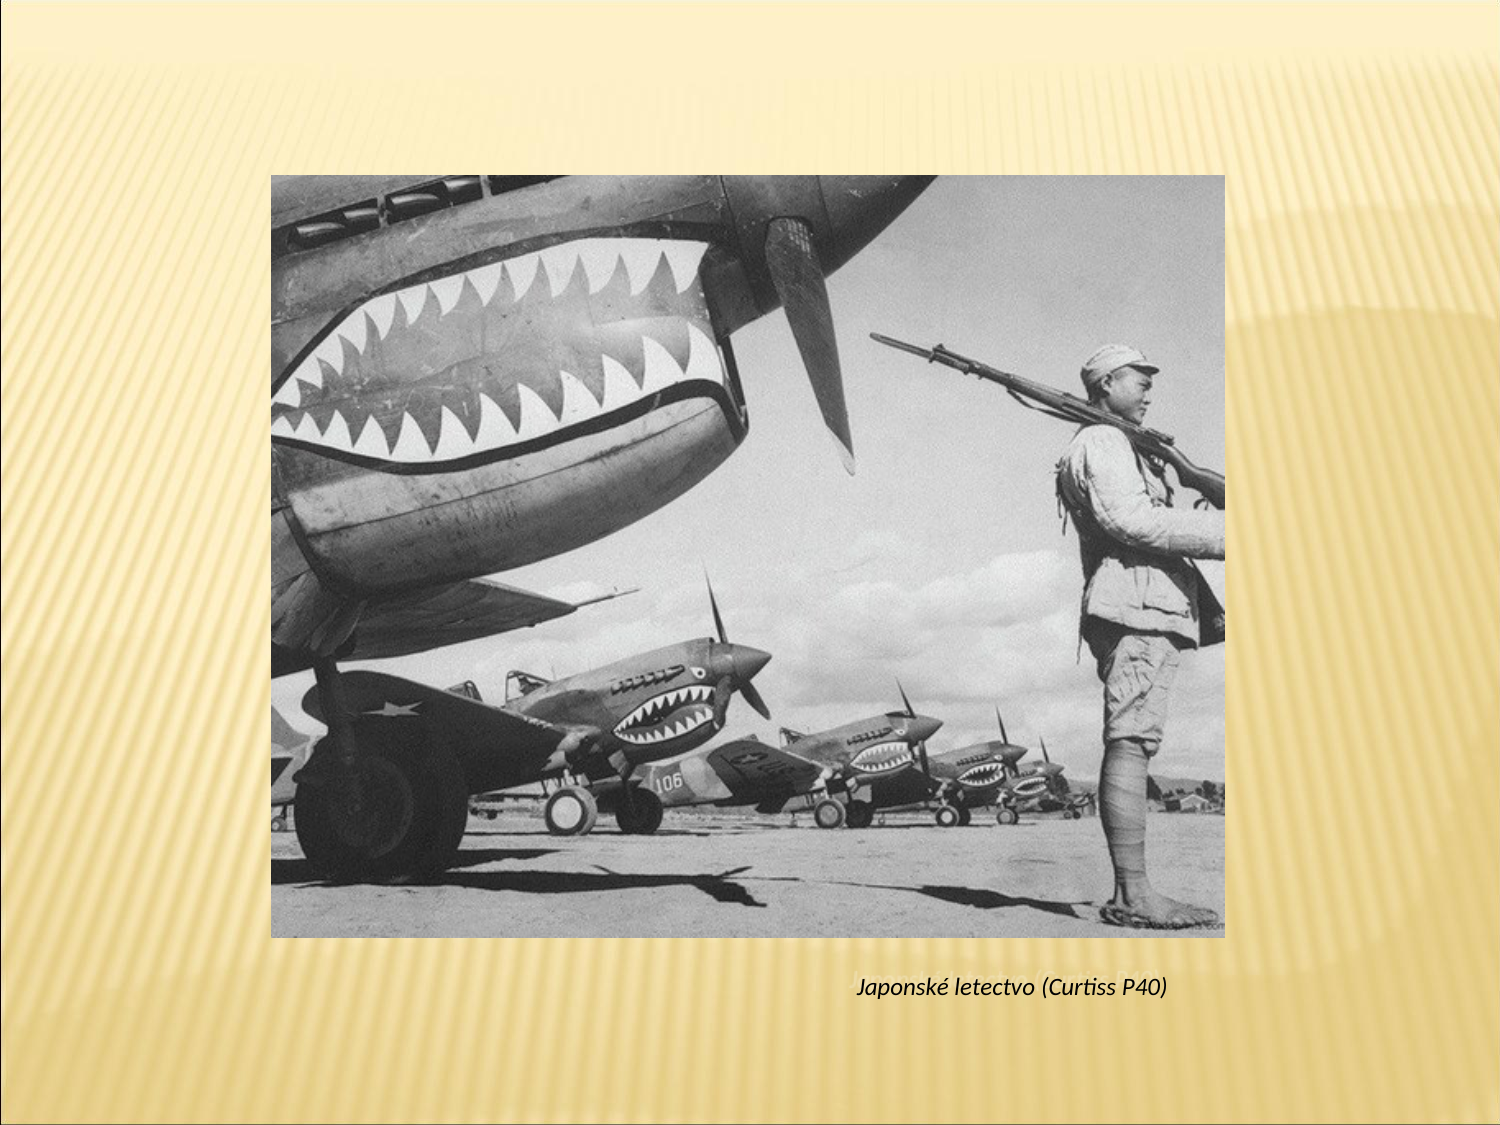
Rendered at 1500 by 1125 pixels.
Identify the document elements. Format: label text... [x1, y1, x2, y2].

text_box Japonské letectvo (Curtiss P40) [762, 962, 1263, 1008]
picture [0, 0, 1500, 1125]
